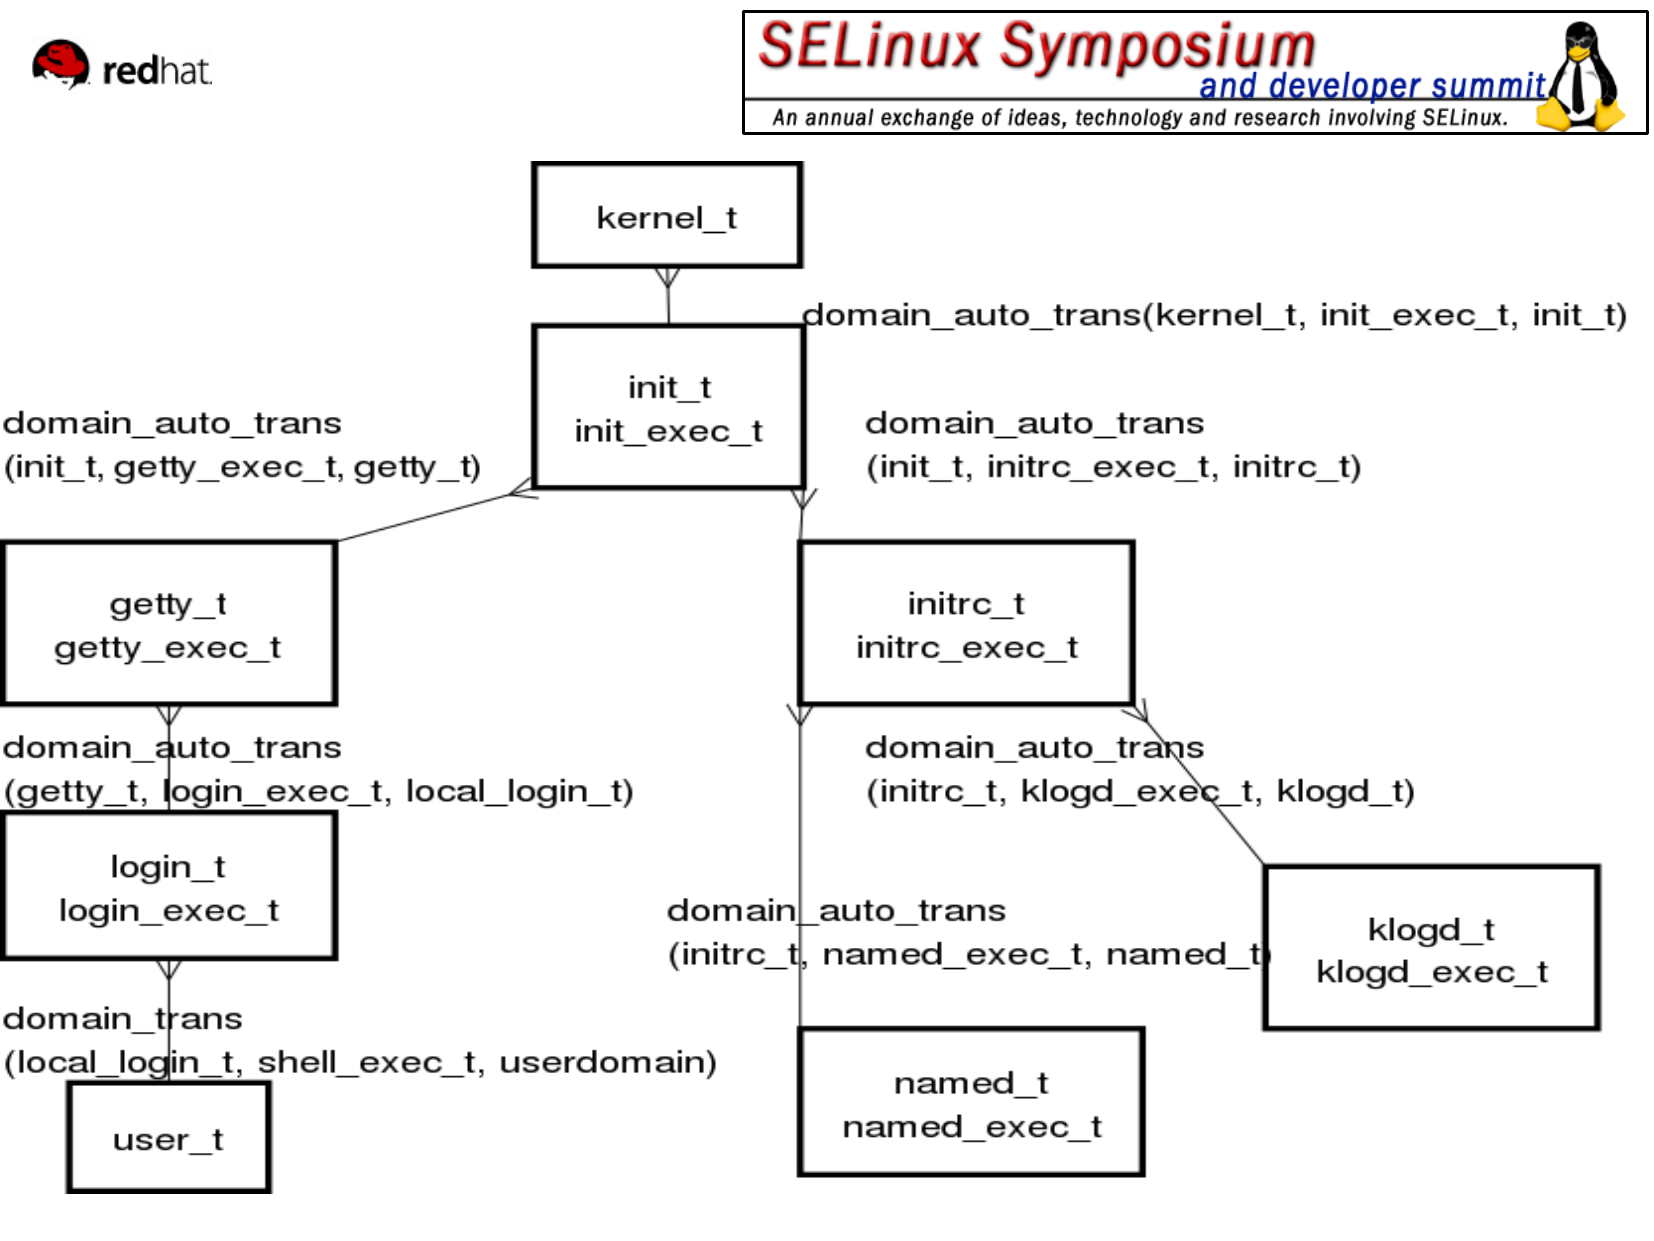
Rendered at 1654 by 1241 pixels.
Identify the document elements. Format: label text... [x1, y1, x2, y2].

title SELinux Key Components [121, 102, 1534, 161]
picture [0, 161, 1652, 1194]
picture [31, 37, 212, 98]
picture [745, 13, 1646, 132]
